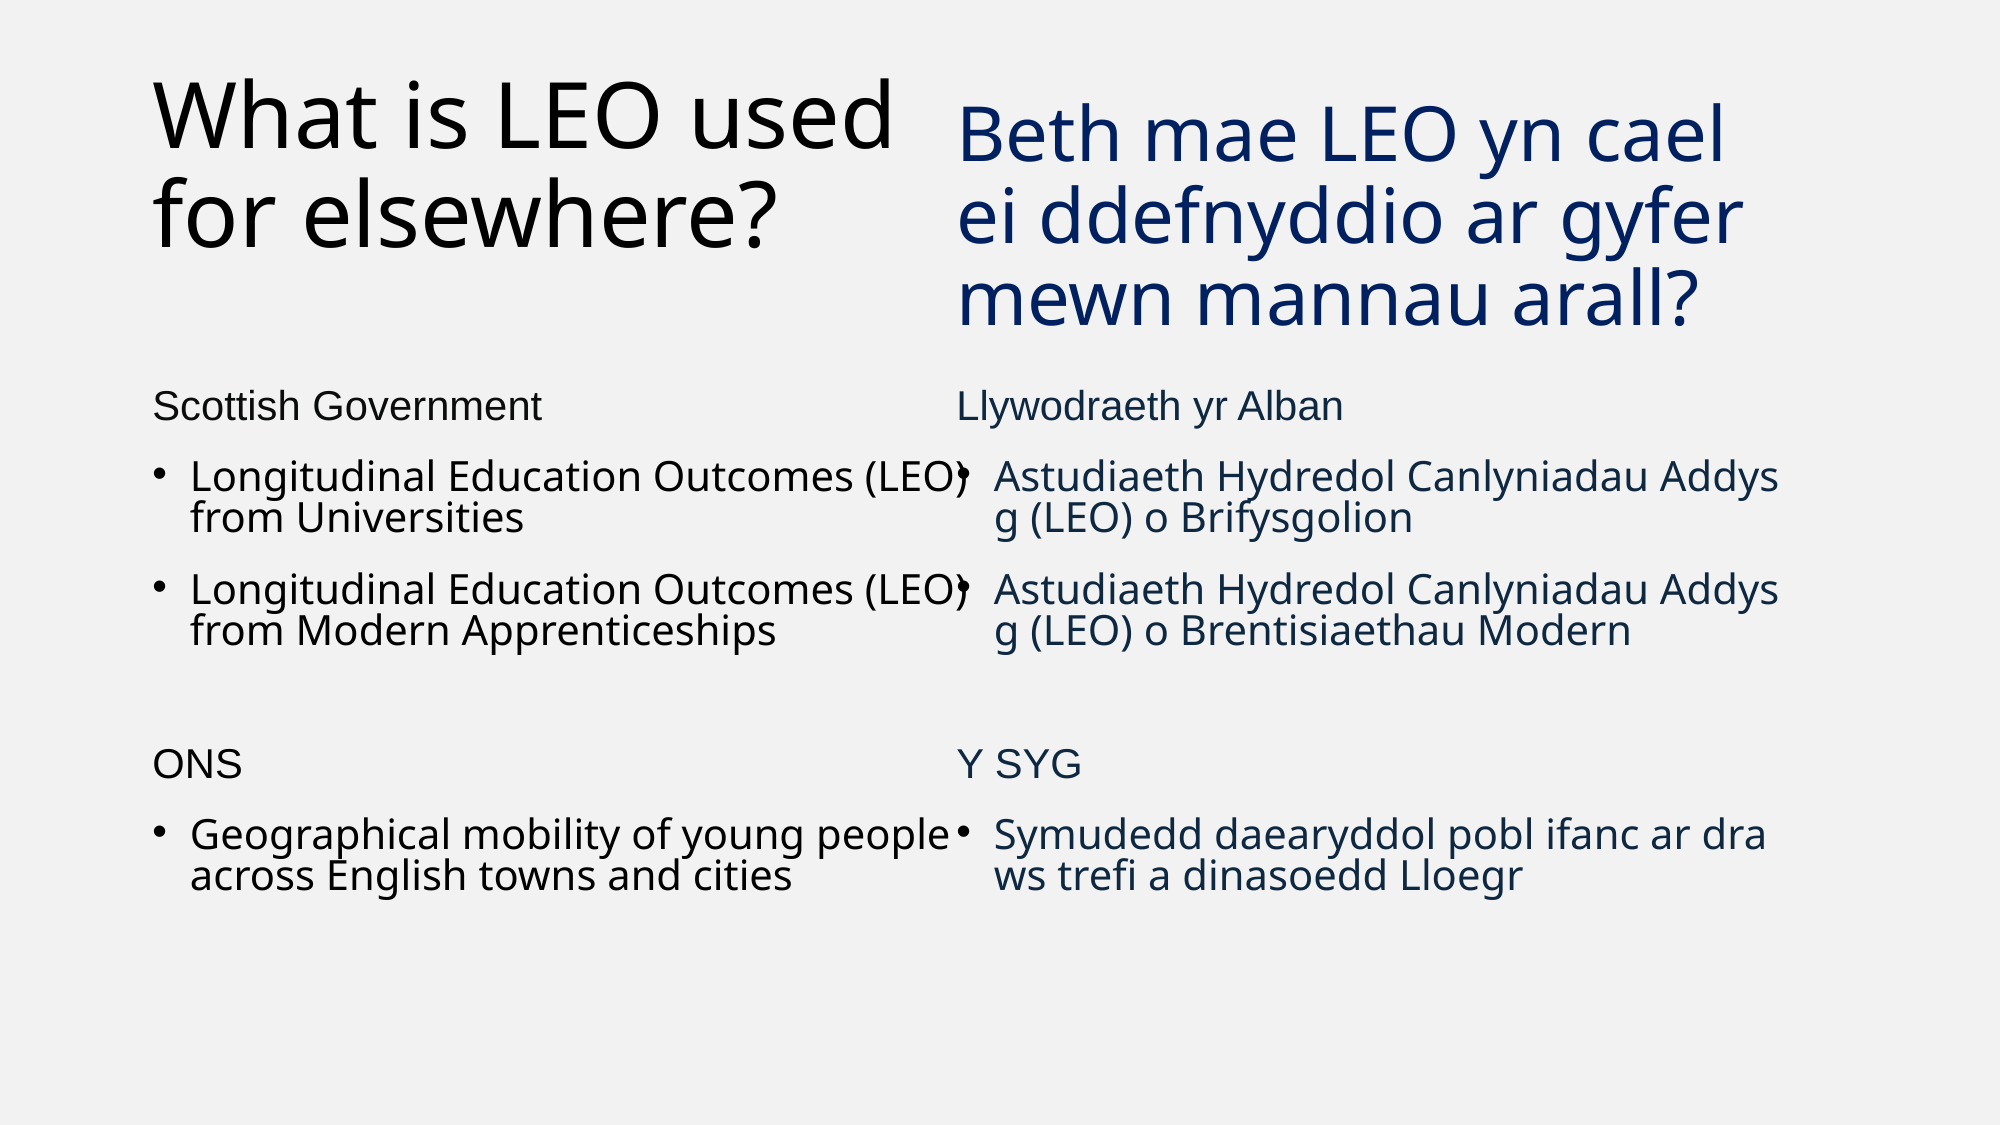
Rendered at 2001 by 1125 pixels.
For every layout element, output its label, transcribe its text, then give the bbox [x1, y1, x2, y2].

title What is LEO used for elsewhere? [137, 59, 994, 278]
text_box Llywodraeth yr Alban Astudiaeth Hydredol Canlyniadau Addysg (LEO) o Brifysgolion Astudiaeth Hydredol Canlyniadau Addysg (LEO) o Brentisiaethau Modern Y SYG Symudedd daearyddol pobl ifanc ar draws trefi a dinasoedd Lloegr [994, 378, 1798, 1092]
text_box Beth mae LEO yn cael ei ddefnyddio ar gyfer mewn mannau arall? [941, 59, 1798, 378]
list Scottish Government Longitudinal Education Outcomes (LEO) from Universities Longitudinal Education Outcomes (LEO) from Modern Apprenticeships ONS Geographical mobility of young people across English towns and cities [137, 377, 994, 1092]
